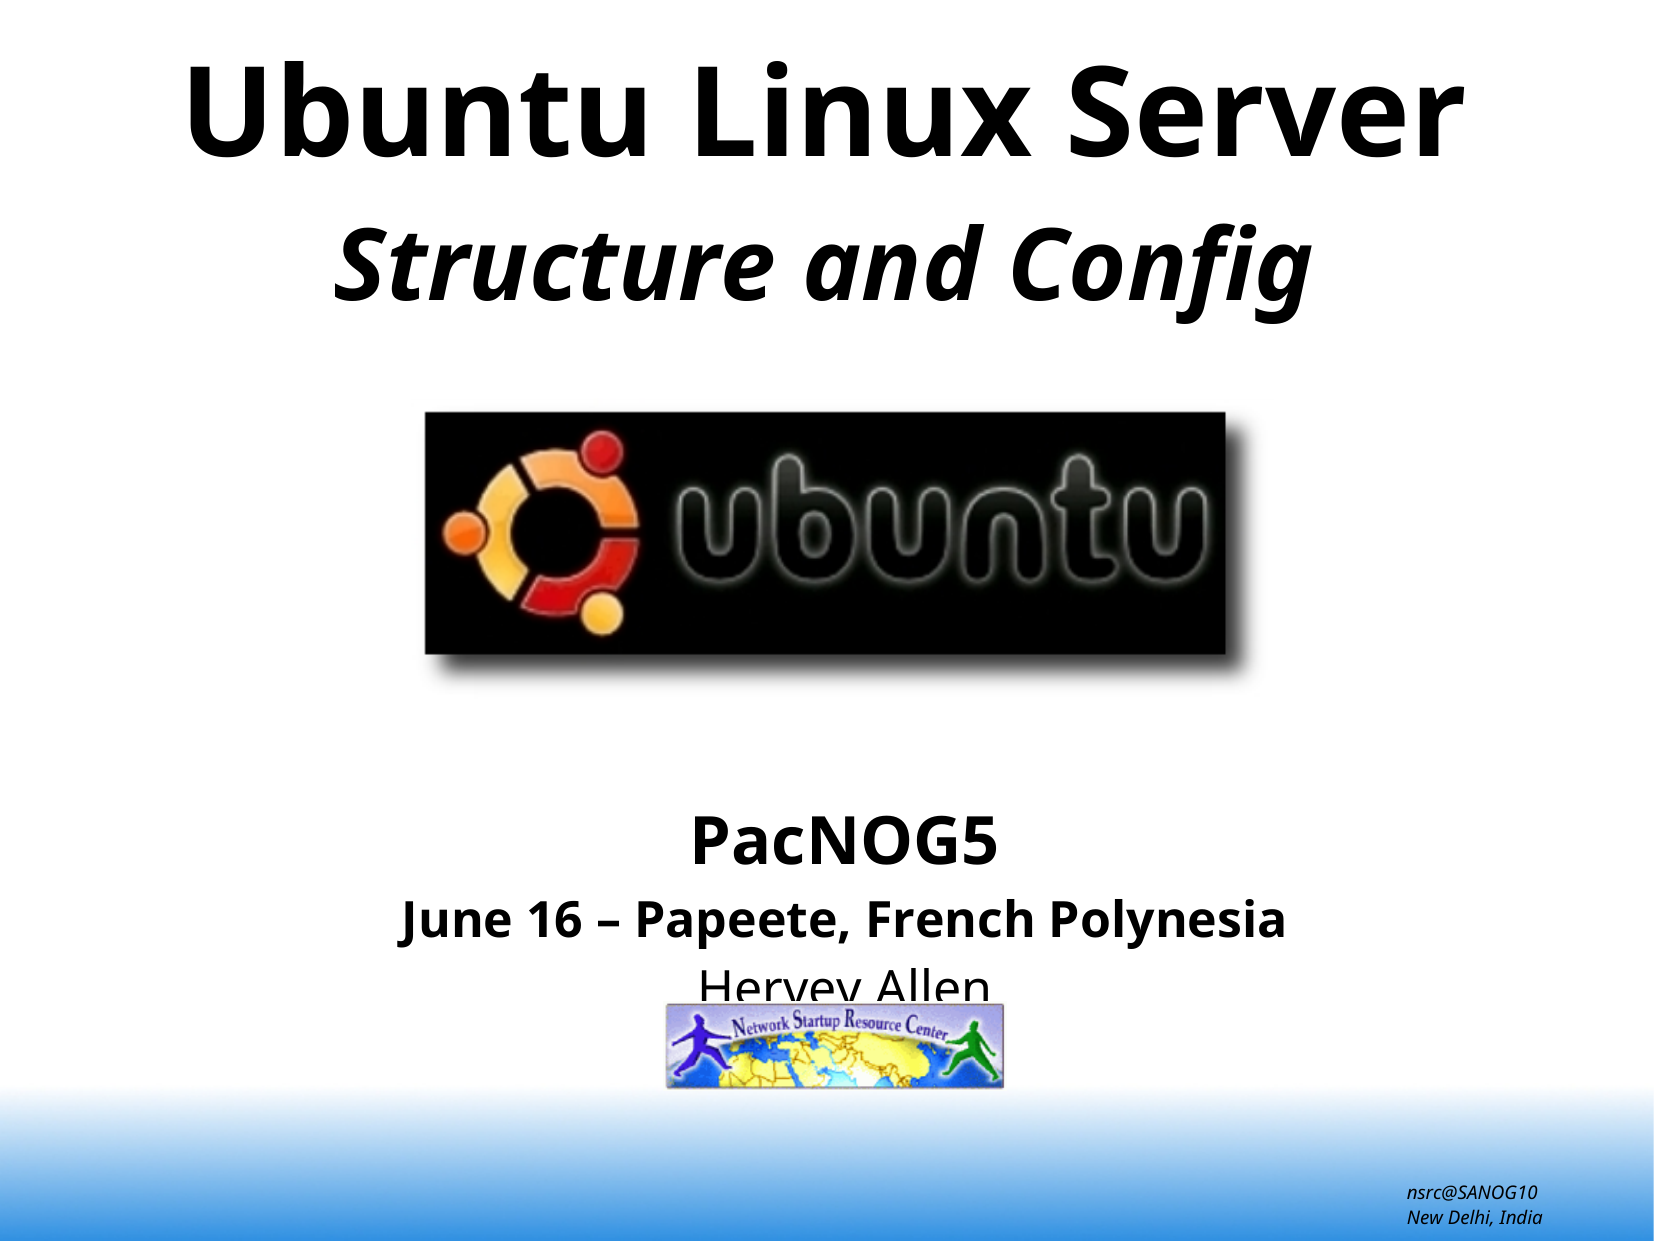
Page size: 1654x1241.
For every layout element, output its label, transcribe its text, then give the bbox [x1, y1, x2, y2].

title Ubuntu Linux Server Structure and Config [62, 45, 1587, 308]
picture [663, 1001, 1007, 1091]
picture [411, 398, 1274, 703]
picture [0, 1083, 1654, 1241]
subtitle PacNOG5 June 16 – Papeete, French Polynesia Hervey Allen [121, 344, 1534, 1127]
